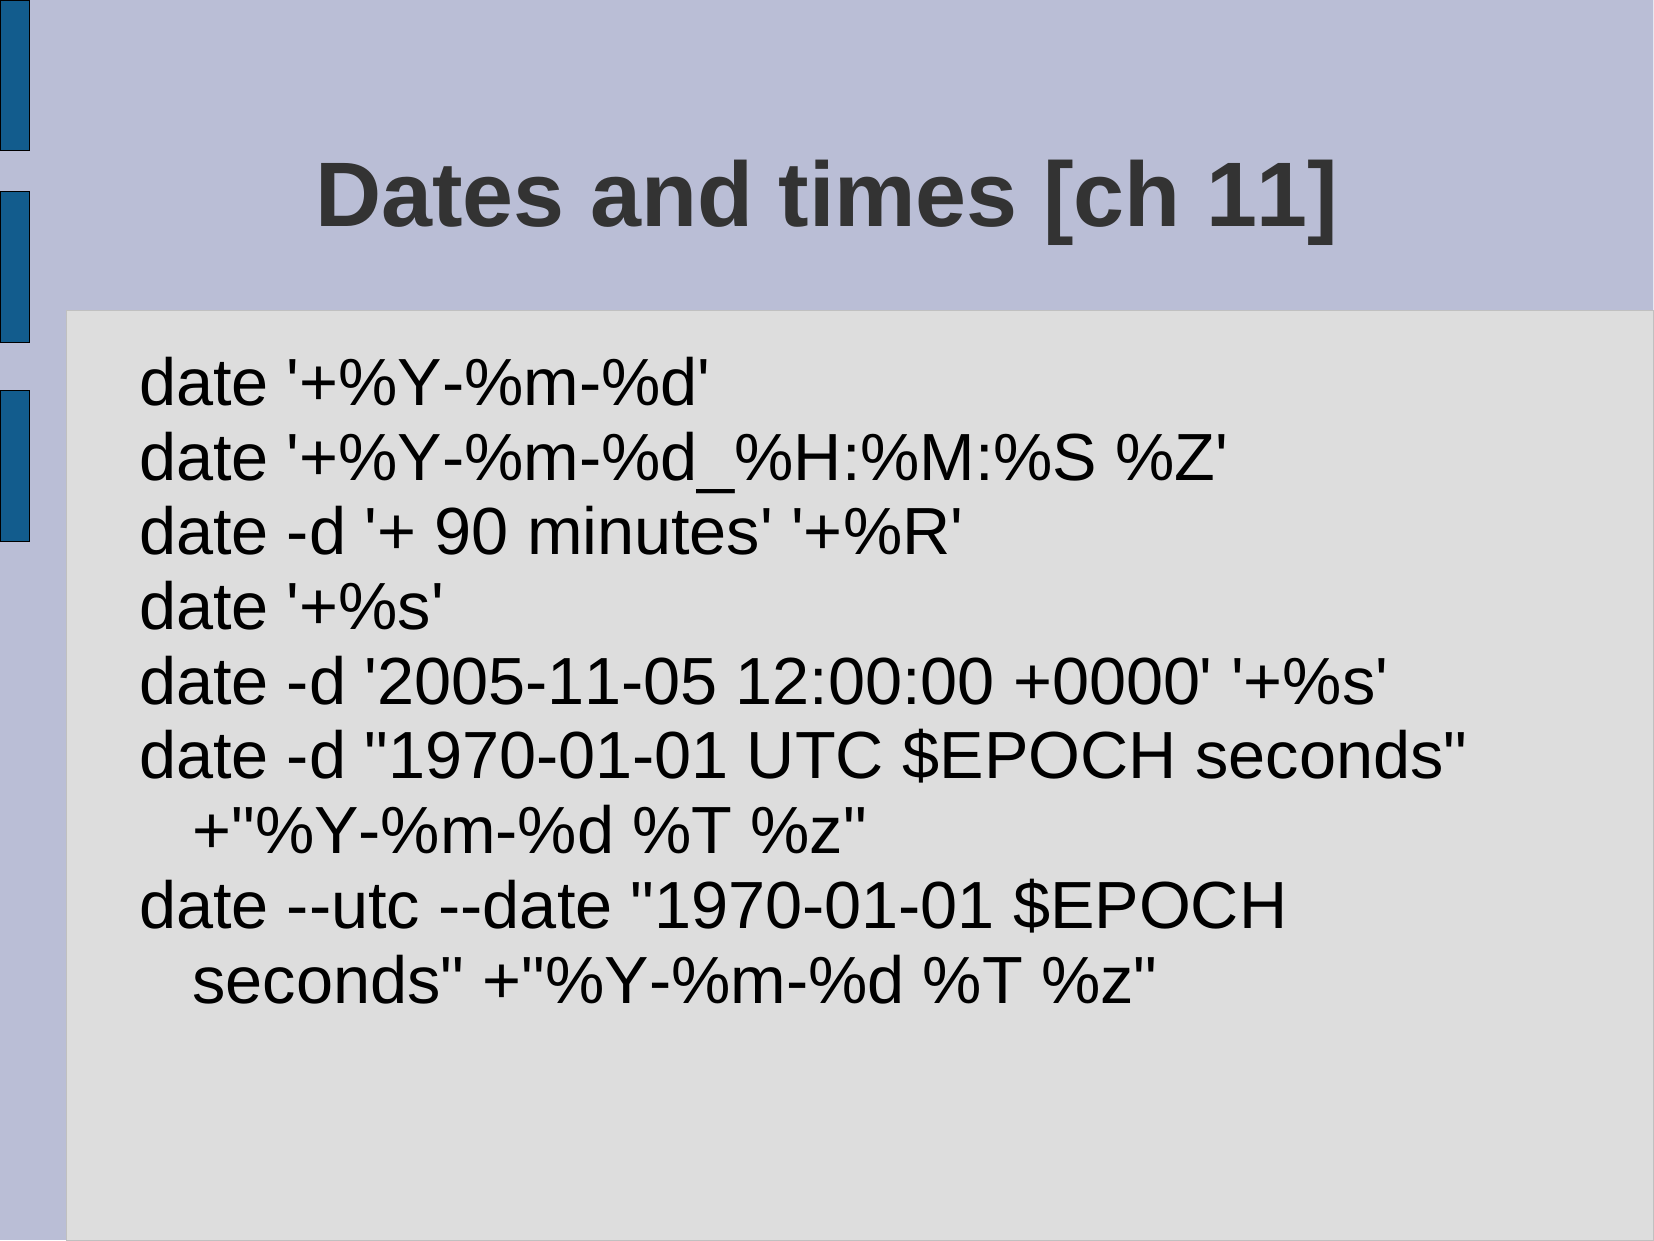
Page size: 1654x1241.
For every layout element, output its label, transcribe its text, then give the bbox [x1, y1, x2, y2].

title Dates and times [ch 11] [121, 98, 1534, 291]
list date '+%Y-%m-%d' date '+%Y-%m-%d_%H:%M:%S %Z' date -d '+ 90 minutes' '+%R' date '+%s' date -d '2005-11-05 12:00:00 +0000' '+%s' date -d "1970-01-01 UTC $EPOCH seconds" +"%Y-%m-%d %T %z" date --utc --date "1970-01-01 $EPOCH seconds" +"%Y-%m-%d %T %z" [121, 344, 1534, 1112]
